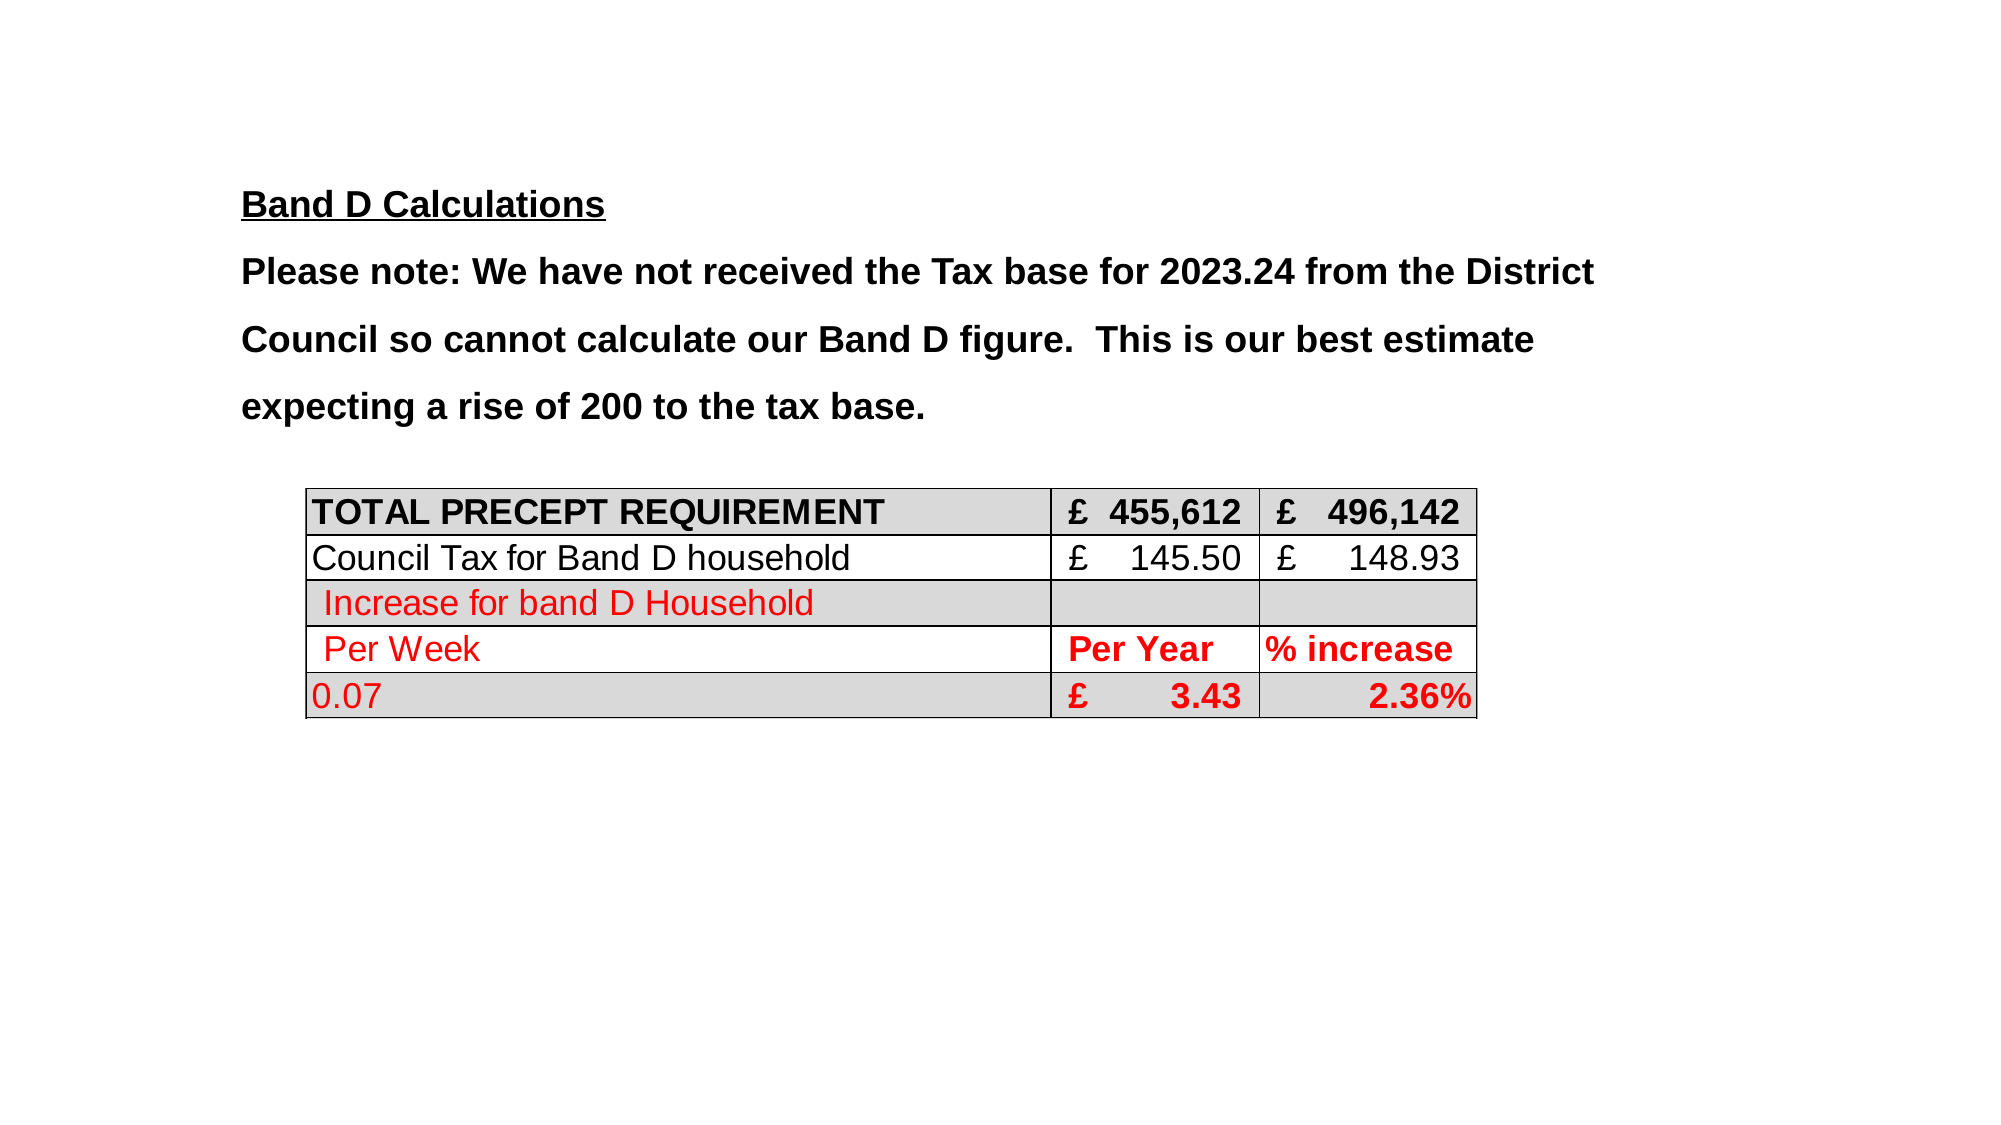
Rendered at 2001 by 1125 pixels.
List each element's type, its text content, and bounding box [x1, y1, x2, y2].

picture [305, 488, 1479, 720]
text_box Band D Calculations Please note: We have not received the Tax base for 2023.24 from the District Council so cannot calculate our Band D figure. This is our best estimate expecting a rise of 200 to the tax base. [226, 150, 1728, 554]
